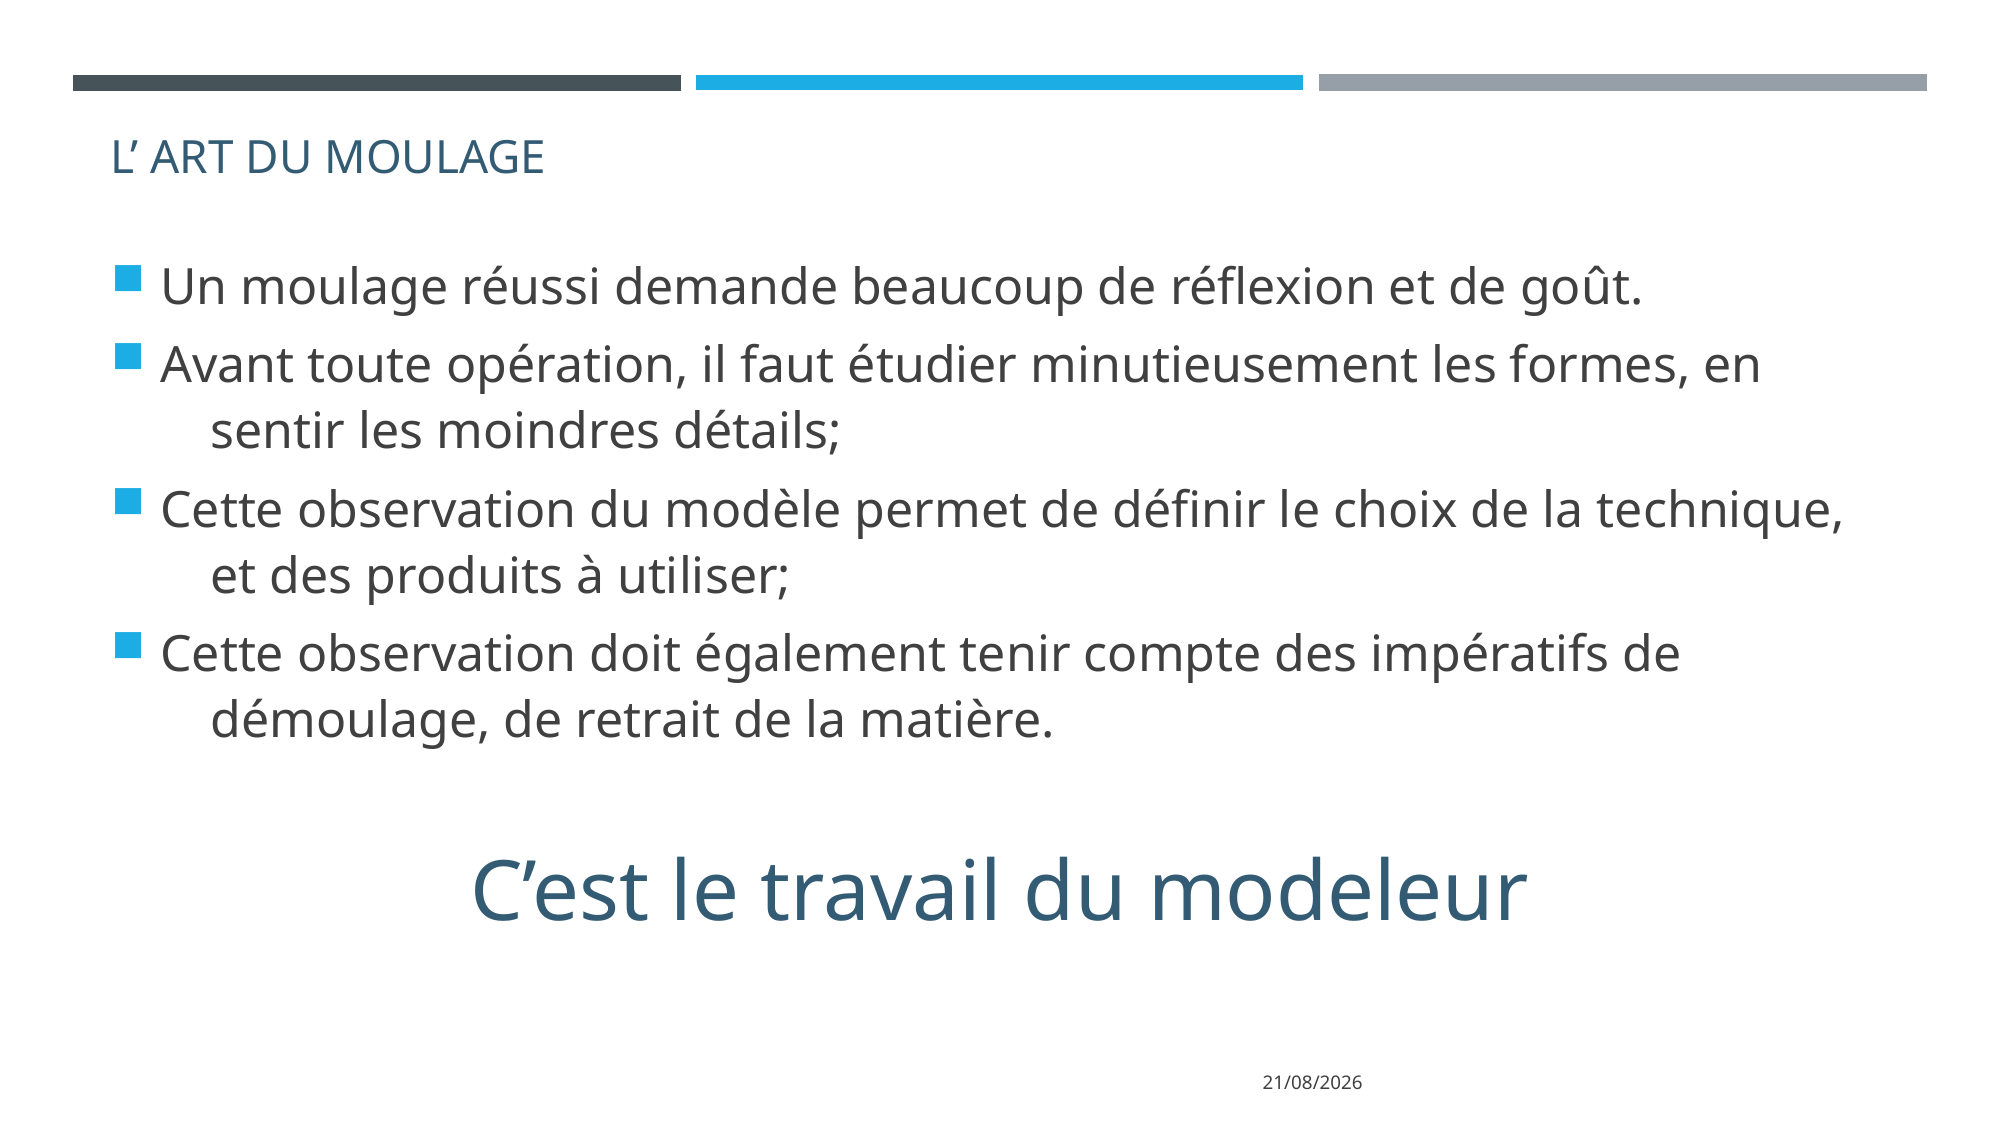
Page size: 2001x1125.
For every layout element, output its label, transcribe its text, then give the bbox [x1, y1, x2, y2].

title L’ art du MOulage [95, 115, 1905, 191]
list Un moulage réussi demande beaucoup de réflexion et de goût. Avant toute opération, il faut étudier minutieusement les formes, en sentir les moindres détails; Cette observation du modèle permet de définir le choix de la technique, et des produits à utiliser; Cette observation doit également tenir compte des impératifs de démoulage, de retrait de la matière. C’est le travail du modeleur [95, 205, 1905, 981]
text_box 22/10/2021 [1247, 1053, 1715, 1114]
